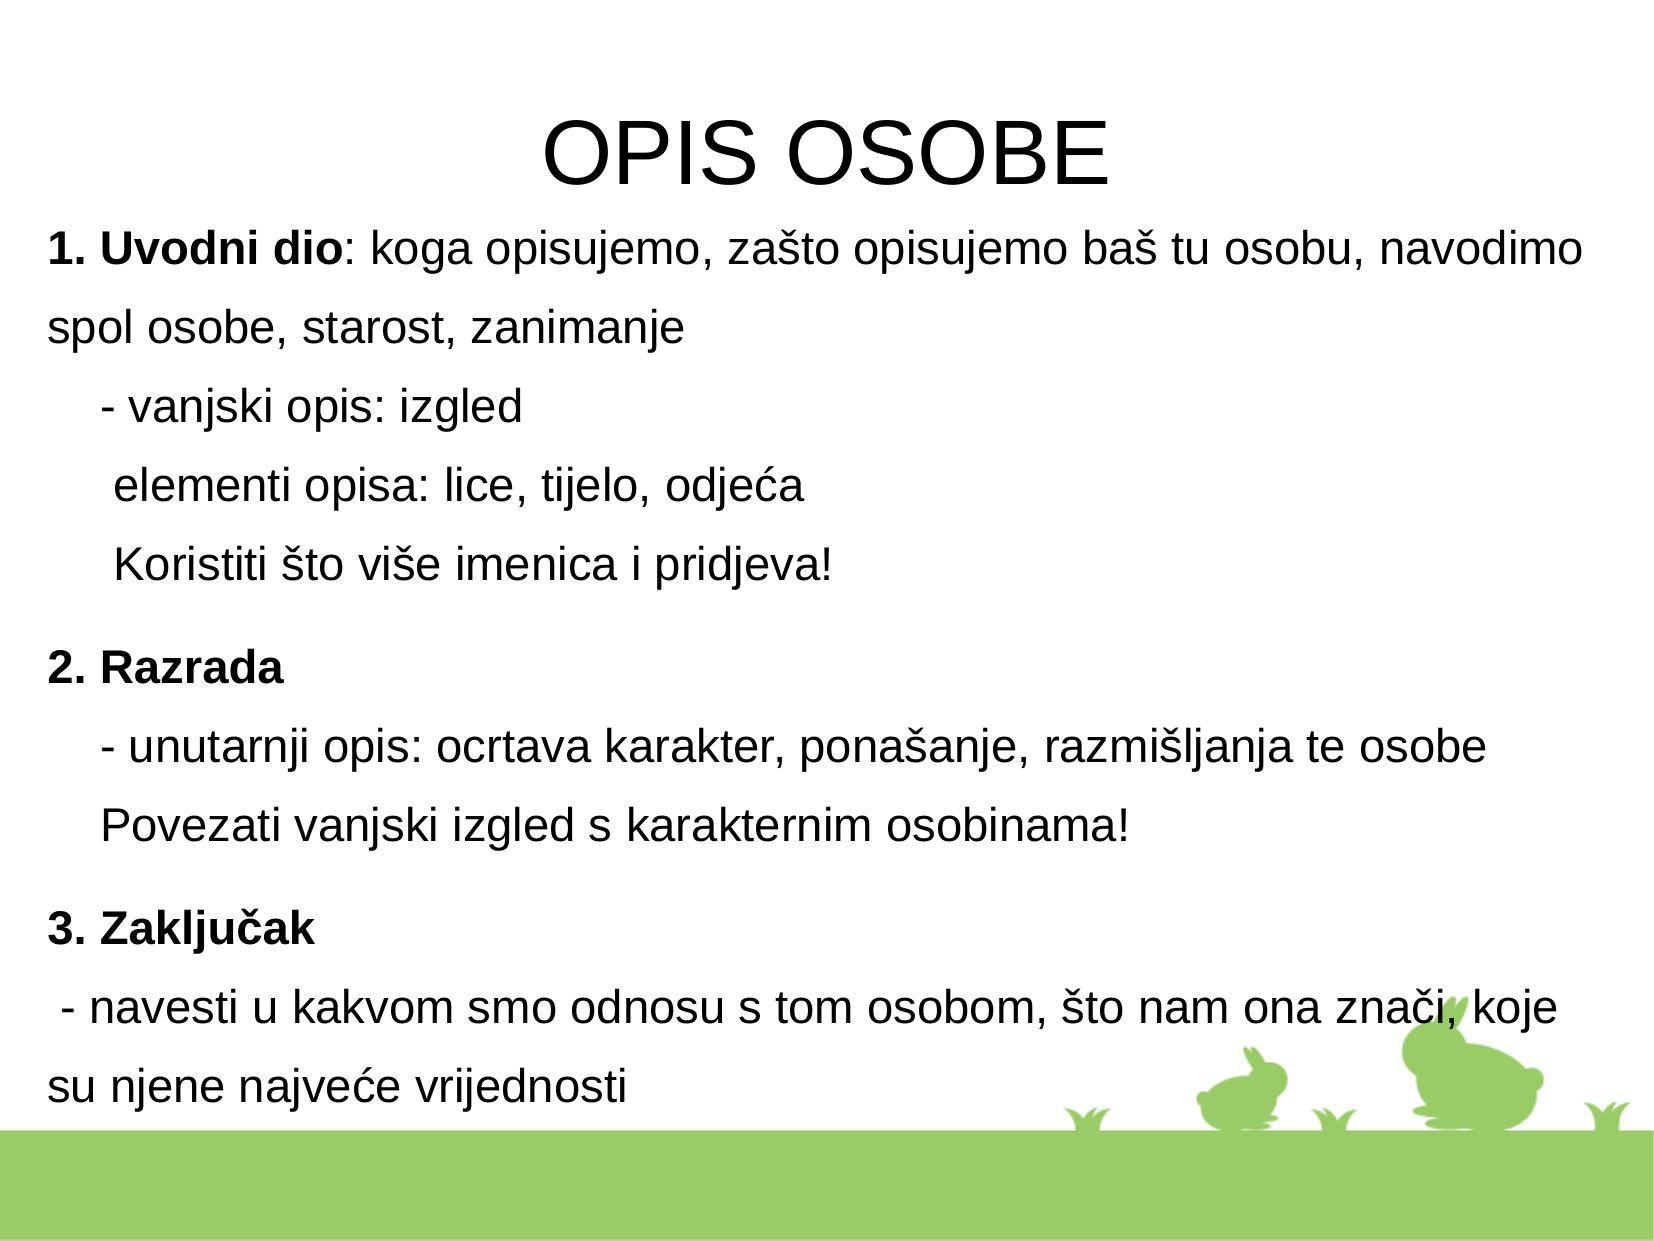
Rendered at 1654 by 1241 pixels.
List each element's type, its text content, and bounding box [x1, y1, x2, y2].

picture [0, 0, 1654, 1241]
list 1. Uvodni dio: koga opisujemo, zašto opisujemo baš tu osobu, navodimo spol osobe, starost, zanimanje - vanjski opis: izgled elementi opisa: lice, tijelo, odjeća Koristiti što više imenica i pridjeva! 2. Razrada - unutarnji opis: ocrtava karakter, ponašanje, razmišljanja te osobe Povezati vanjski izgled s karakternim osobinama! 3. Zaključak - navesti u kakvom smo odnosu s tom osobom, što nam ona znači, koje su njene najveće vrijednosti [47, 195, 1619, 1123]
title OPIS OSOBE [82, 49, 1571, 195]
